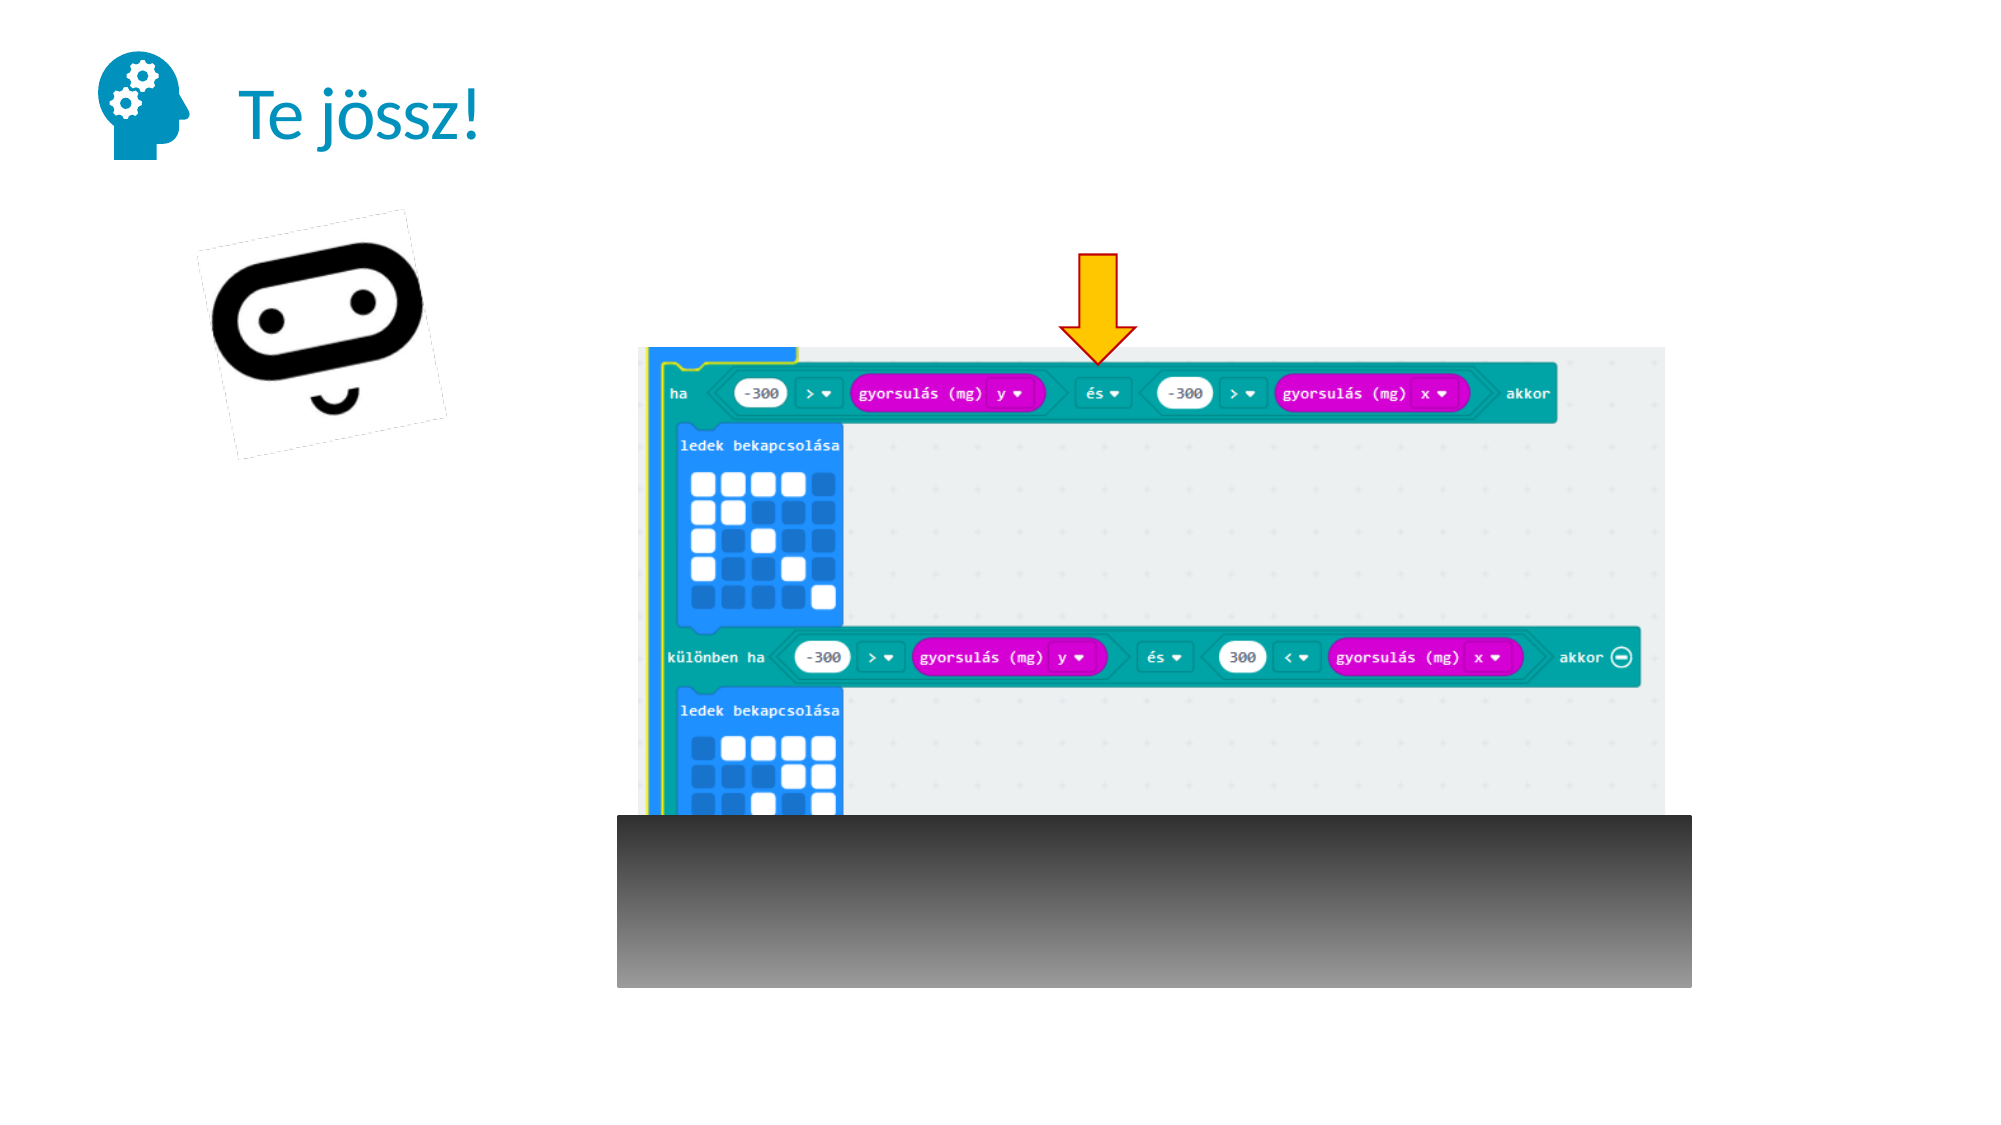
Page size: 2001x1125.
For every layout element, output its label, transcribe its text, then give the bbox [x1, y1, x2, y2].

text_box [618, 815, 1691, 988]
picture [196, 208, 448, 460]
picture [638, 347, 1666, 815]
title Te jössz! [238, 78, 1922, 174]
text_box [1060, 254, 1136, 365]
